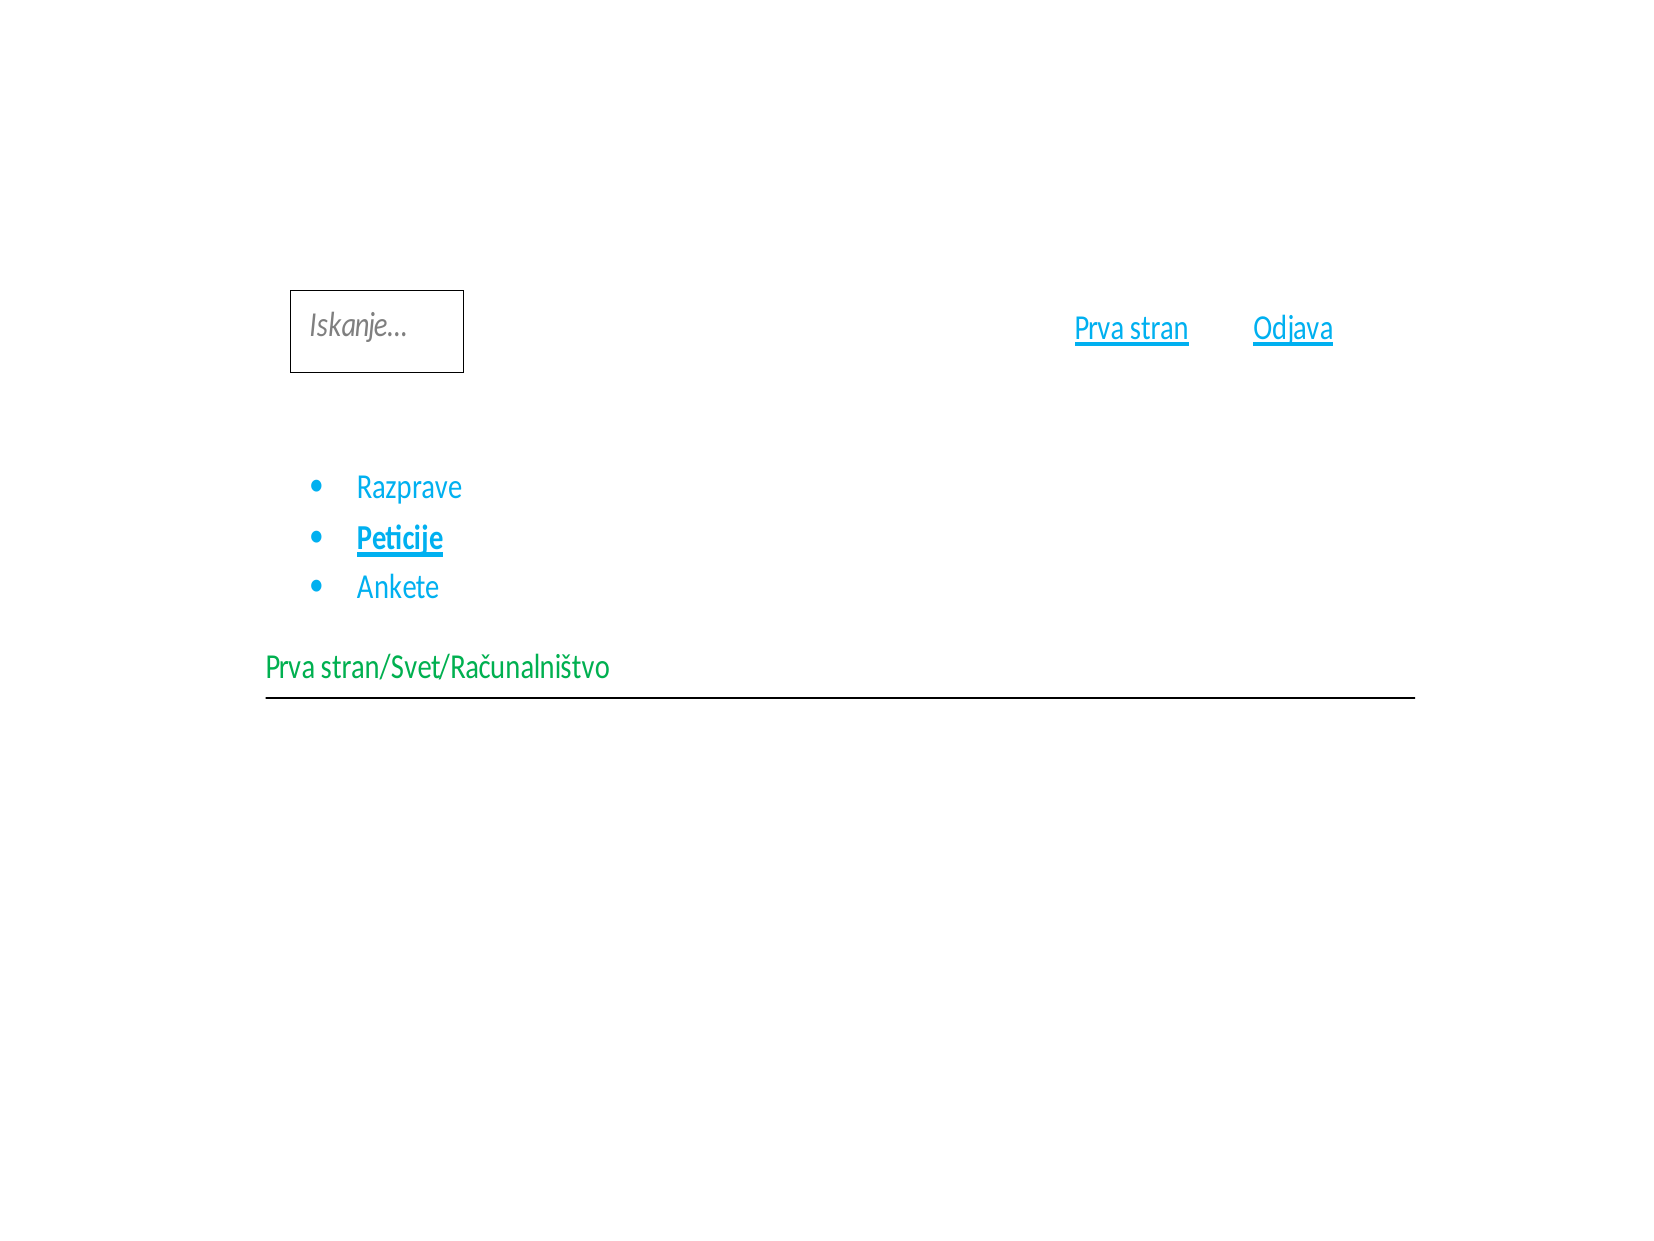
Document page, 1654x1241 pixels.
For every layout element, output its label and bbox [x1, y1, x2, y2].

picture [265, 147, 1418, 739]
